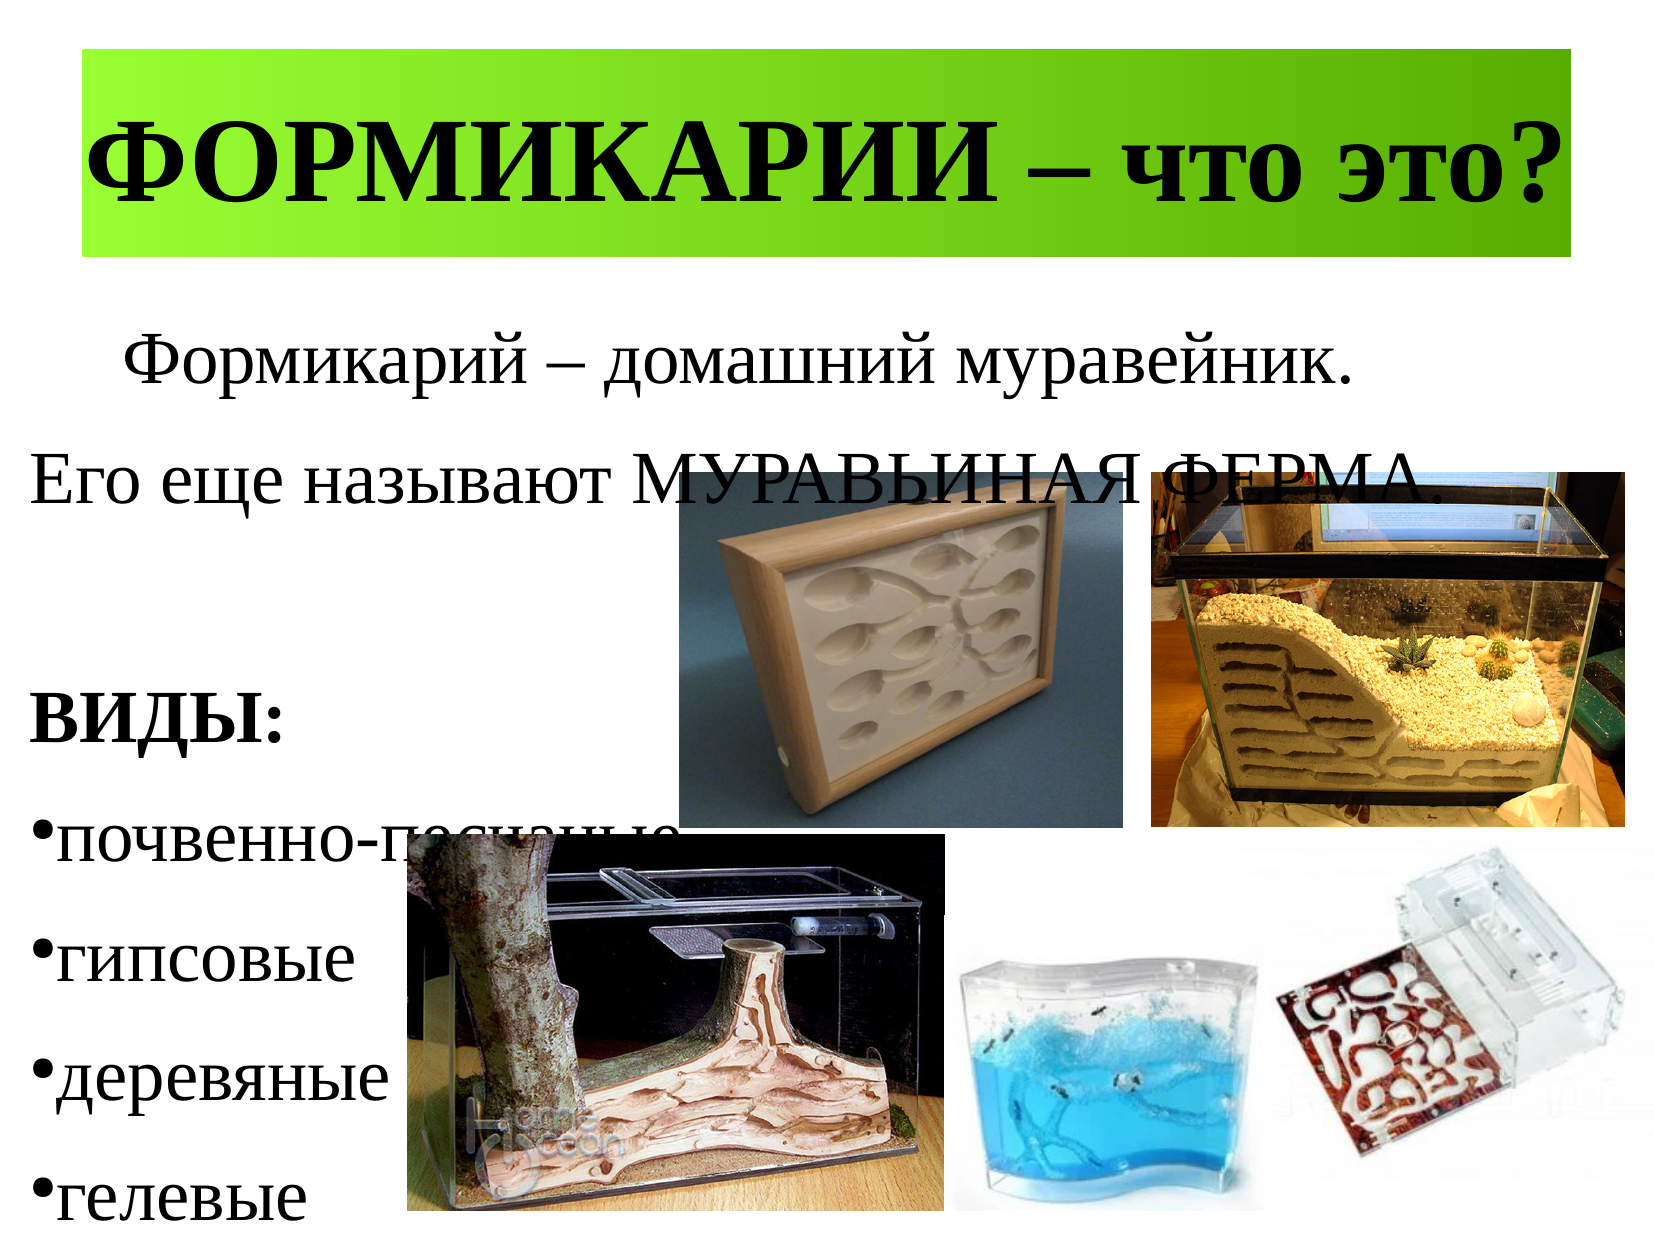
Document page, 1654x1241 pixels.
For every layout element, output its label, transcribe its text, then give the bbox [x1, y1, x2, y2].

title ФОРМИКАРИИ – что это? [82, 49, 1571, 257]
picture [407, 834, 1270, 1211]
picture [1518, 472, 1654, 1182]
subtitle Формикарий – домашний муравейник. Его еще называют МУРАВЬИНАЯ ФЕРМА. ВИДЫ: почвенно-песчаные гипсовые деревяные гелевые акриловые [29, 308, 1518, 1241]
